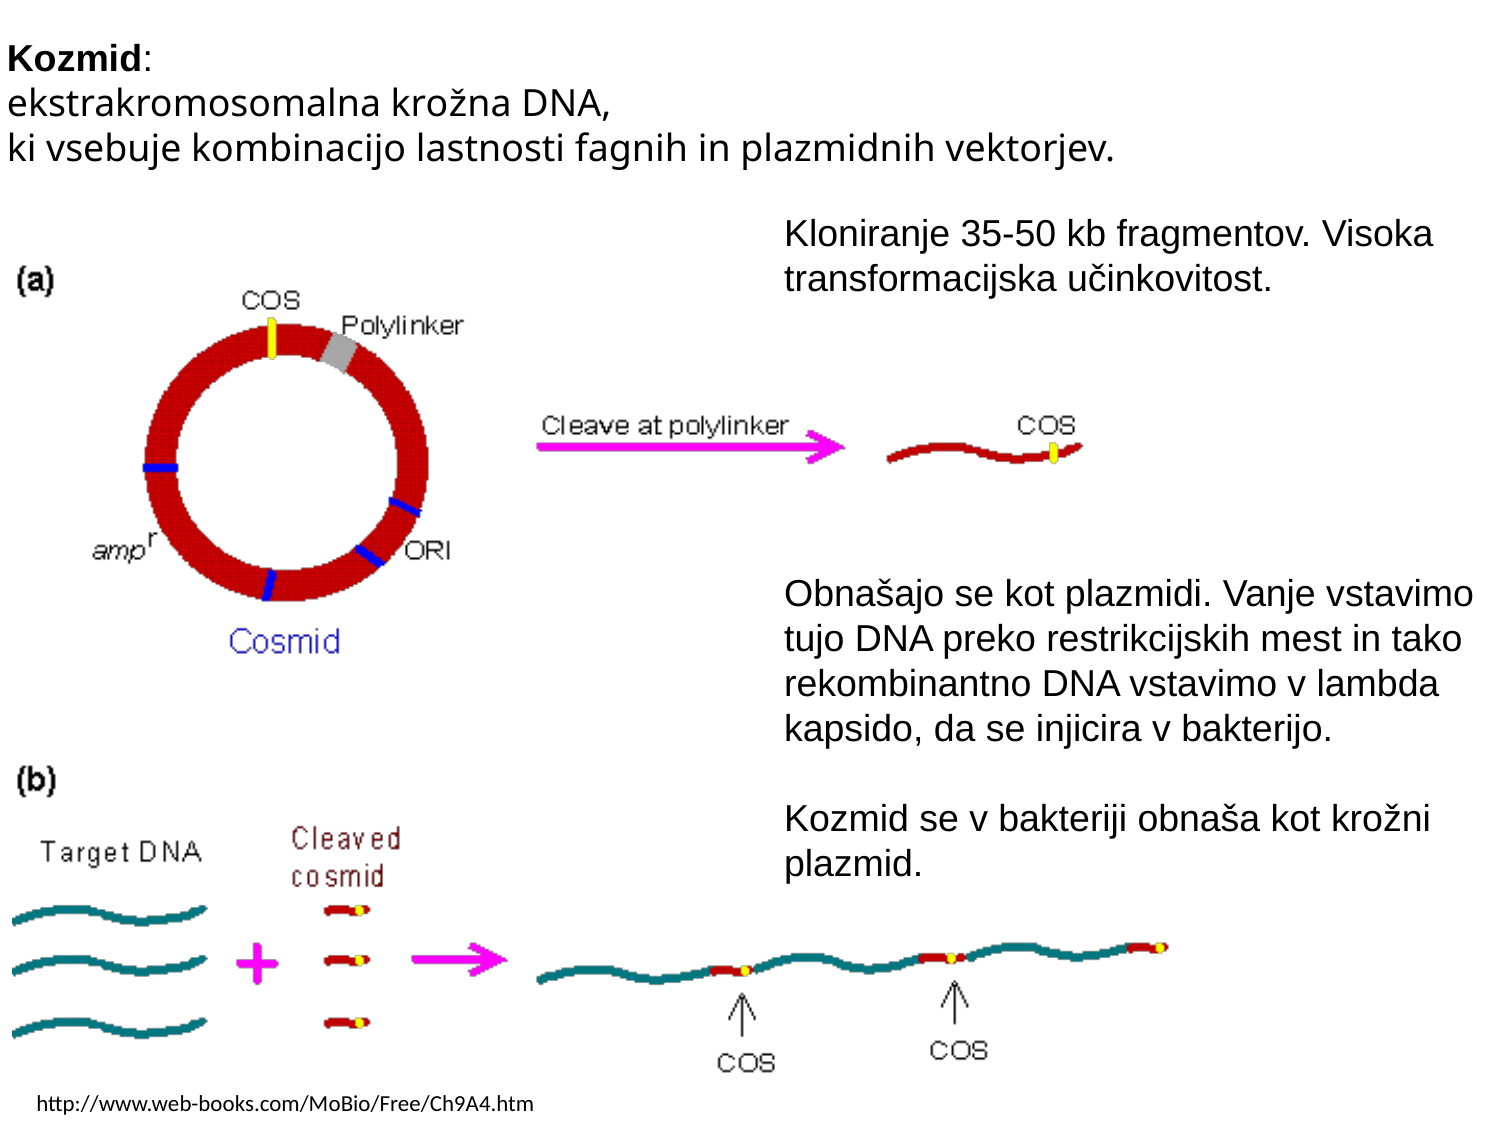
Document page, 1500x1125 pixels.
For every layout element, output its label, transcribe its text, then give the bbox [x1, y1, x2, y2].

picture [12, 260, 1171, 1081]
text_box http://www.web-books.com/MoBio/Free/Ch9A4.htm [21, 1081, 1034, 1124]
text_box Kozmid: ekstrakromosomalna krožna DNA, ki vsebuje kombinacijo lastnosti fagnih in plazmidnih vektorjev. [0, 26, 1152, 177]
text_box Kloniranje 35-50 kb fragmentov. Visoka transformacijska učinkovitost. Obnašajo se kot plazmidi. Vanje vstavimo tujo DNA preko restrikcijskih mest in tako rekombinantno DNA vstavimo v lambda kapsido, da se injicira v bakterijo. Kozmid se v bakteriji obnaša kot krožni plazmid. [769, 201, 1500, 892]
